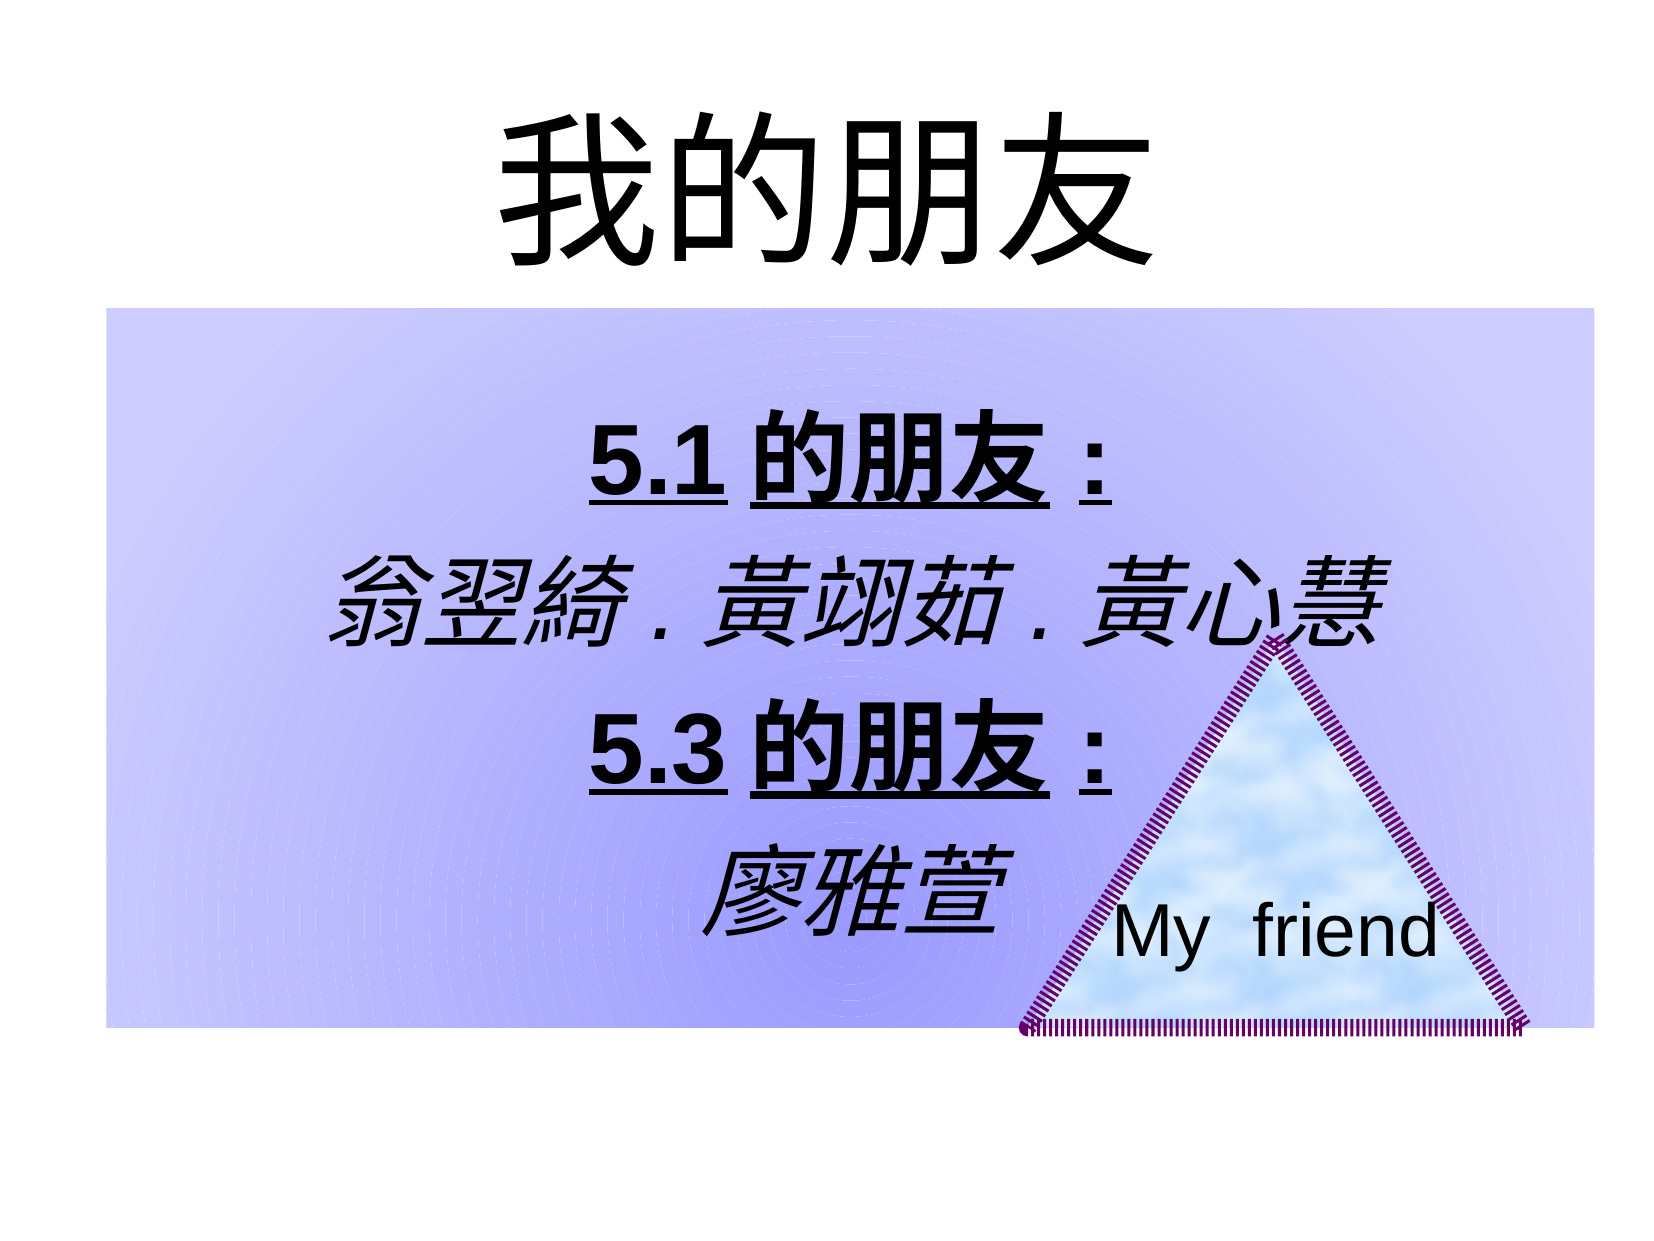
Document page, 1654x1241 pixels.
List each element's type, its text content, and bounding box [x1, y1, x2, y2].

text_box My friend [1027, 637, 1524, 1028]
subtitle 5.1的朋友: 翁翌綺.黃翊茹.黃心慧 5.3的朋友: 廖雅萱 [106, 308, 1595, 1028]
title 我的朋友 [82, 76, 1571, 284]
